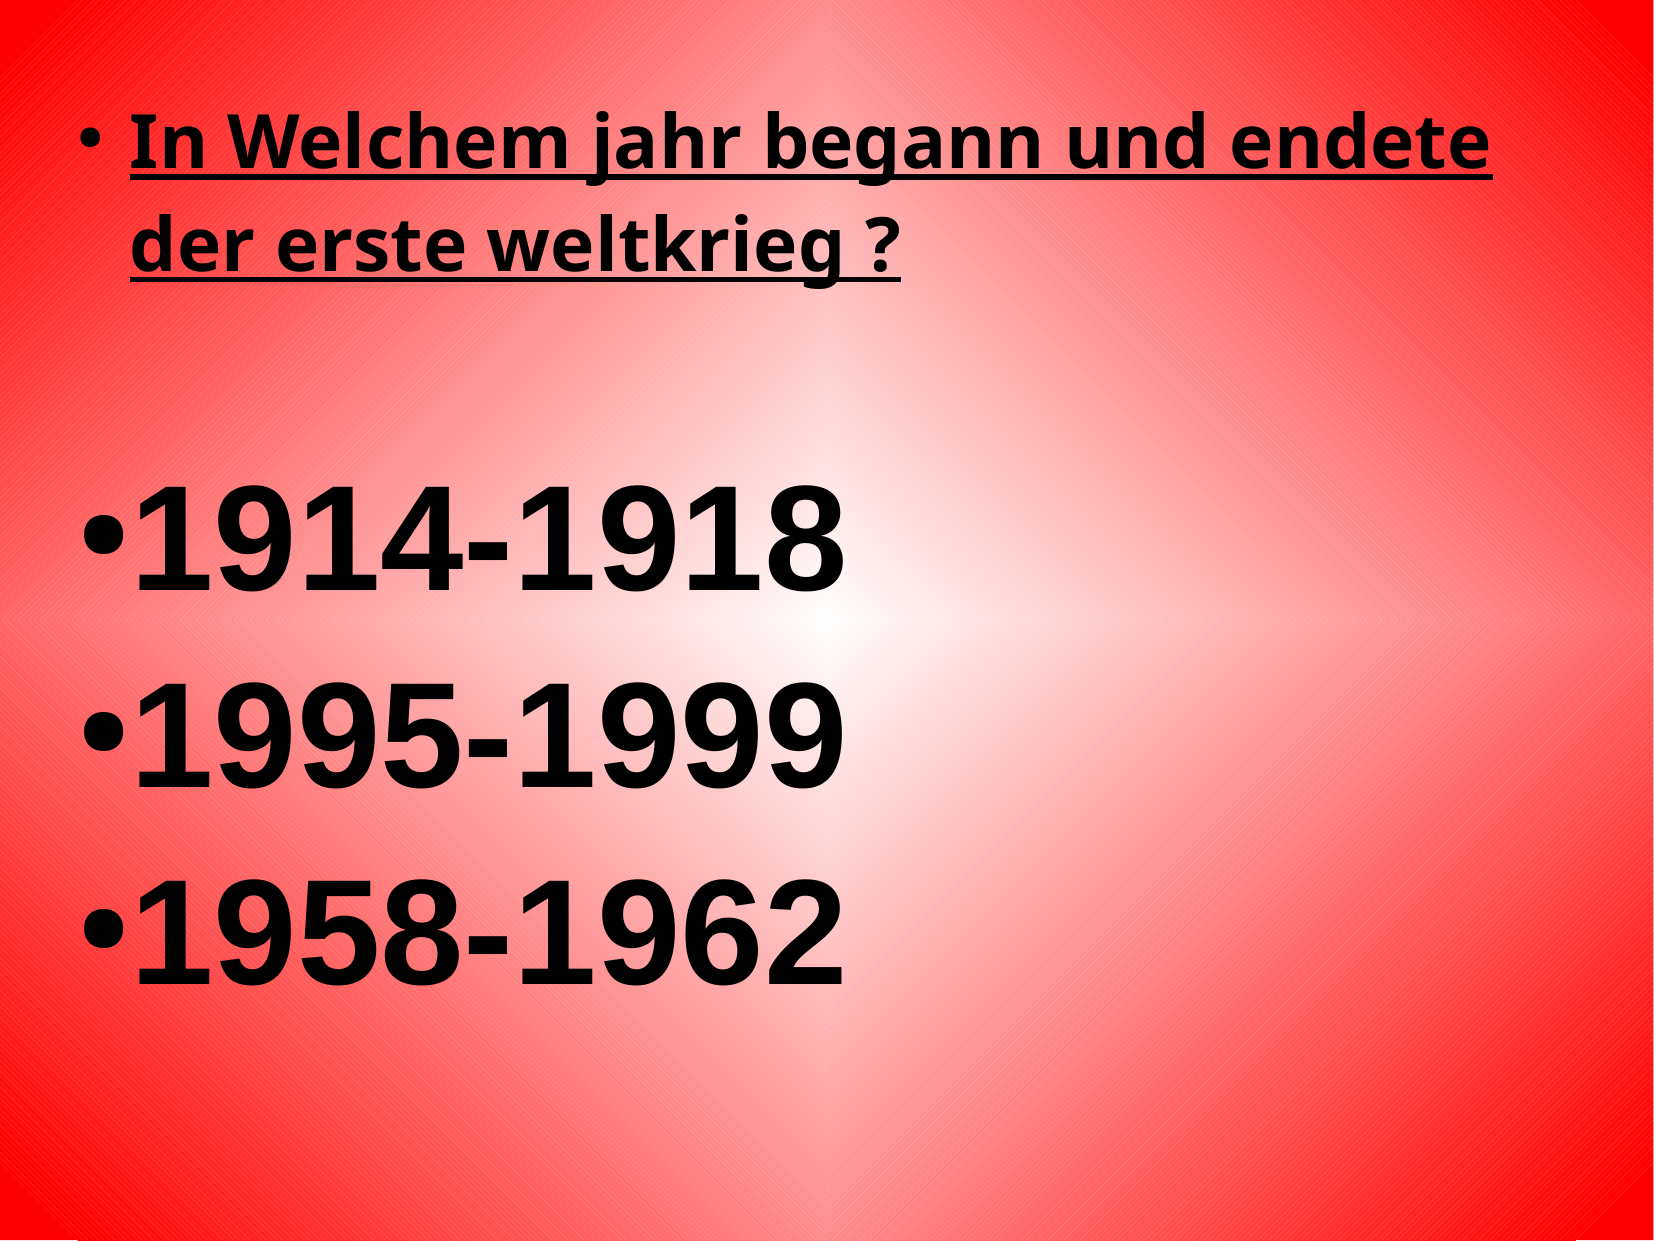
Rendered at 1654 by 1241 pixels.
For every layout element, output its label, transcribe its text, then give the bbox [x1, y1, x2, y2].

list In Welchem jahr begann und endete der erste weltkrieg ? 1914-1918 1995-1999 1958-1962 [59, 88, 1542, 1109]
